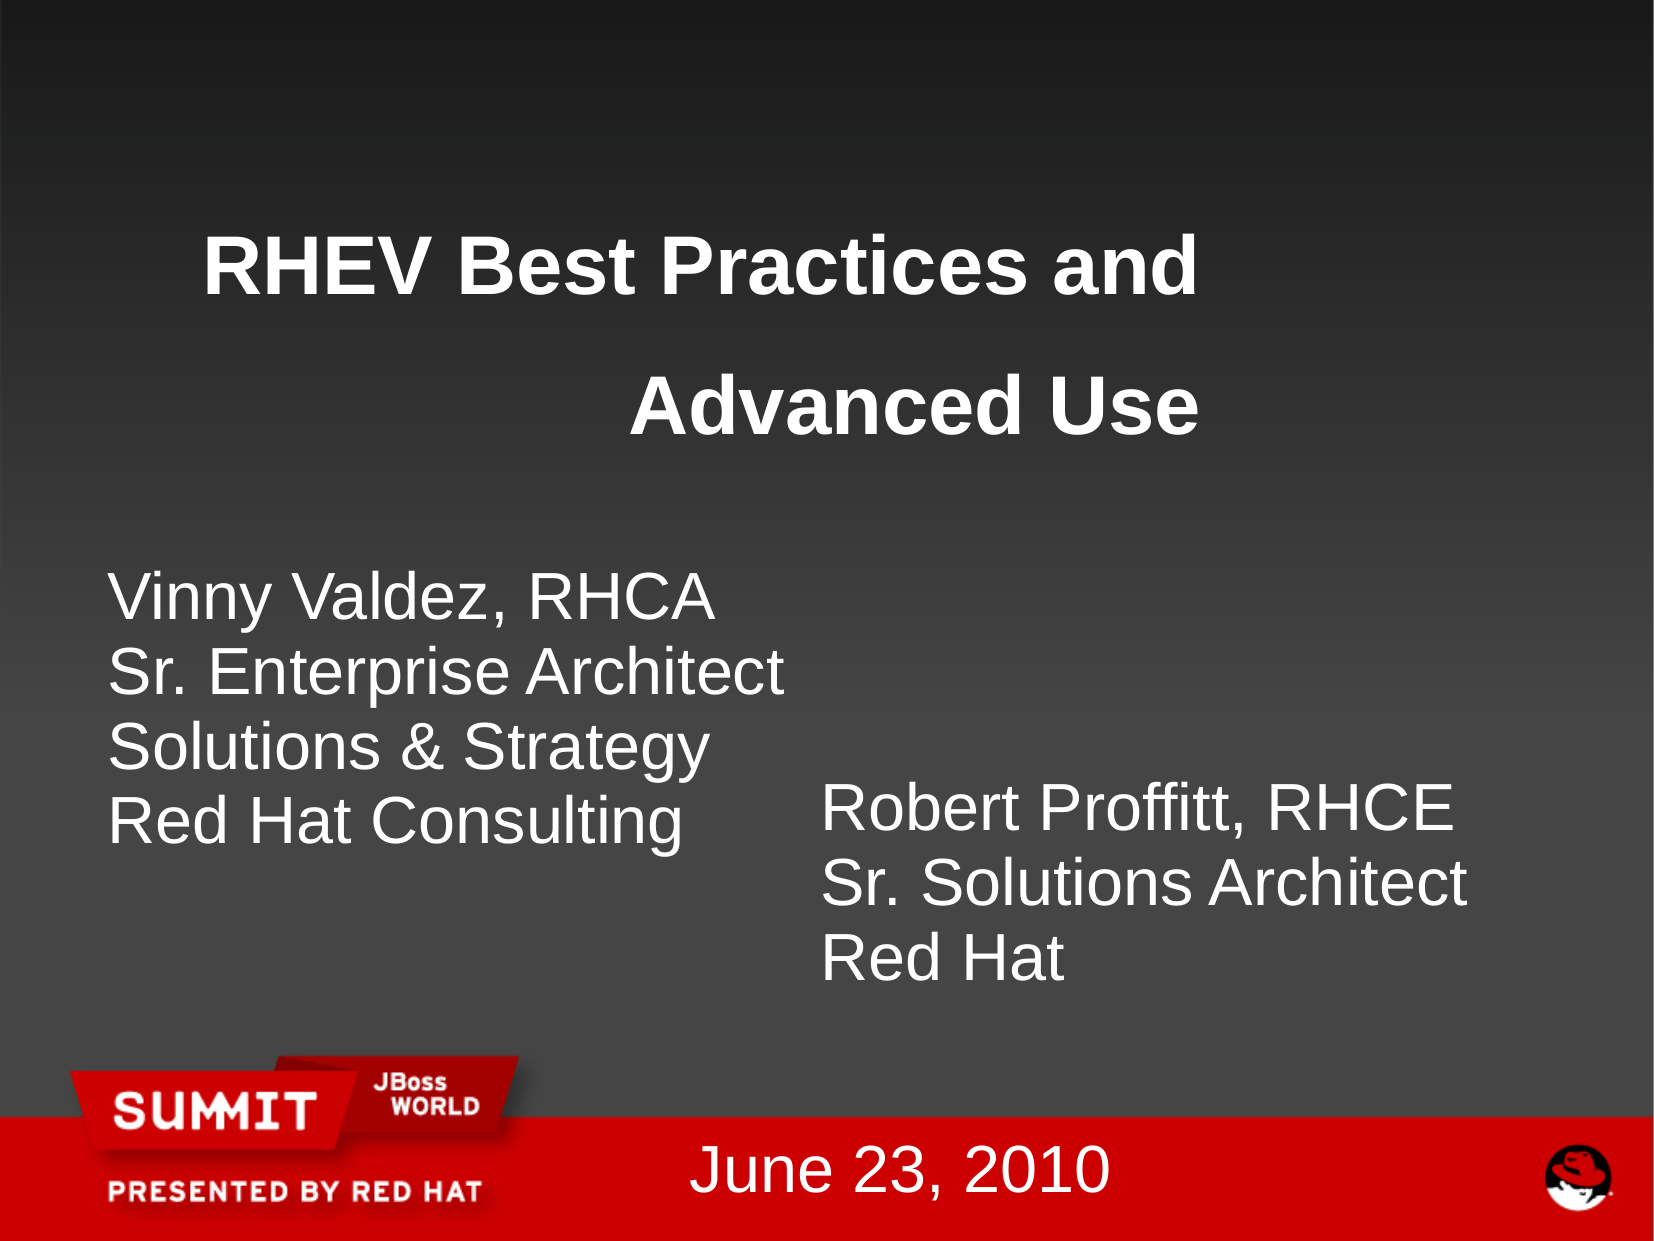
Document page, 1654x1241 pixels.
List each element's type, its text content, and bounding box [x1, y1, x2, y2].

text_box RHEV Best Practices and Advanced Use [187, 165, 1426, 526]
picture [0, 0, 1654, 1241]
text_box Vinny Valdez, RHCA Sr. Enterprise Architect Solutions & Strategy Red Hat Consulting [92, 514, 806, 829]
text_box Robert Proffitt, RHCE Sr. Solutions Architect Red Hat [805, 725, 1519, 988]
text_box June 23, 2010 [675, 1125, 1163, 1215]
